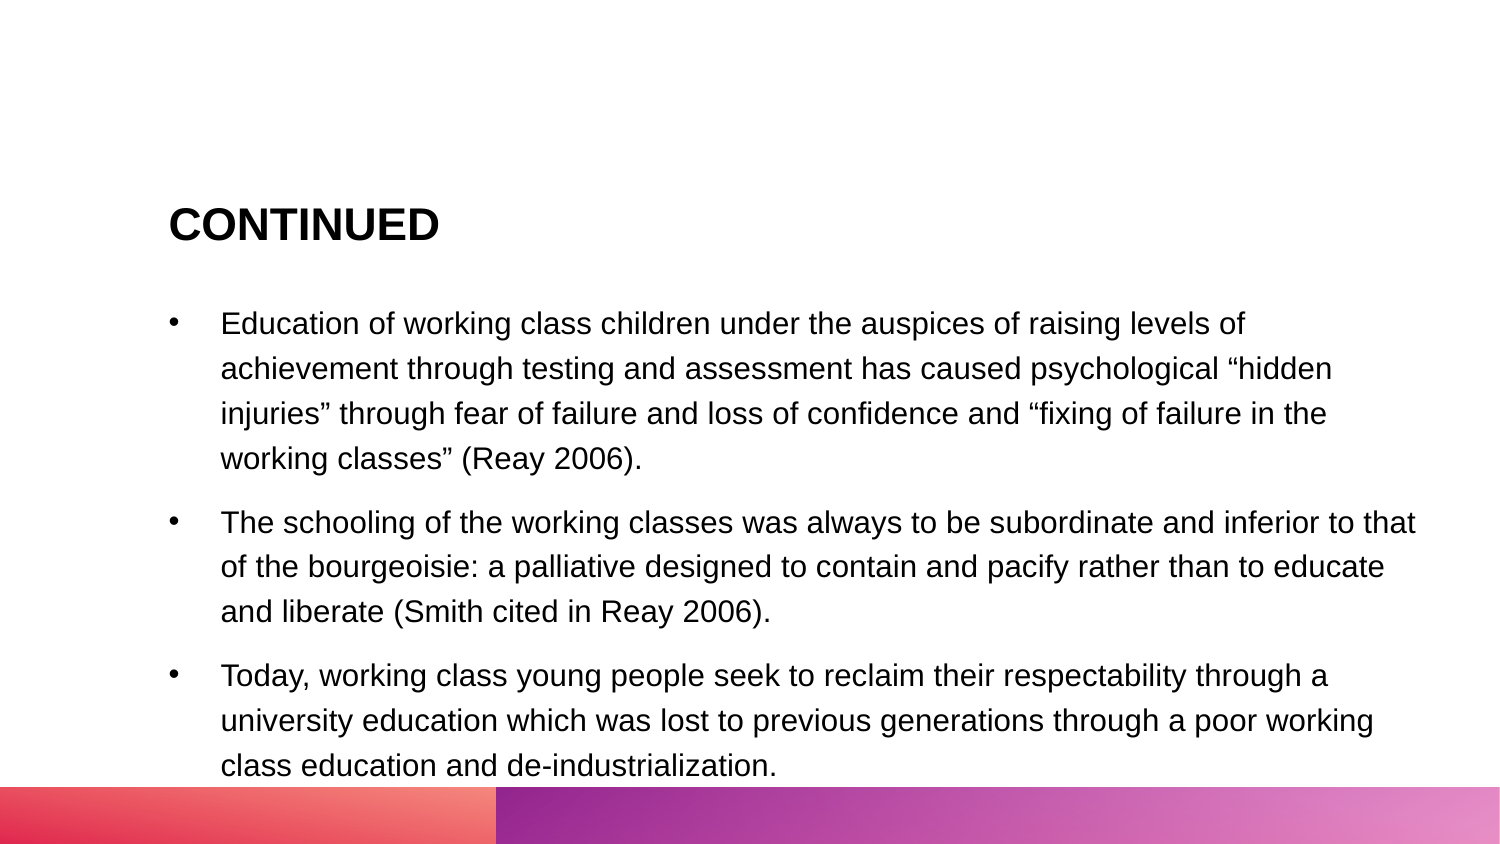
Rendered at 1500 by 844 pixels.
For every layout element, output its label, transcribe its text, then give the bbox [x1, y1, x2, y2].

text_box Education of working class children under the auspices of raising levels of achievement through testing and assessment has caused psychological “hidden injuries” through fear of failure and loss of confidence and “fixing of failure in the working classes” (Reay 2006). The schooling of the working classes was always to be subordinate and inferior to that of the bourgeoisie: a palliative designed to contain and pacify rather than to educate and liberate (Smith cited in Reay 2006). Today, working class young people seek to reclaim their respectability through a university education which was lost to previous generations through a poor working class education and de-industrialization. [168, 296, 1429, 784]
text_box CONTINUED [168, 97, 1429, 250]
